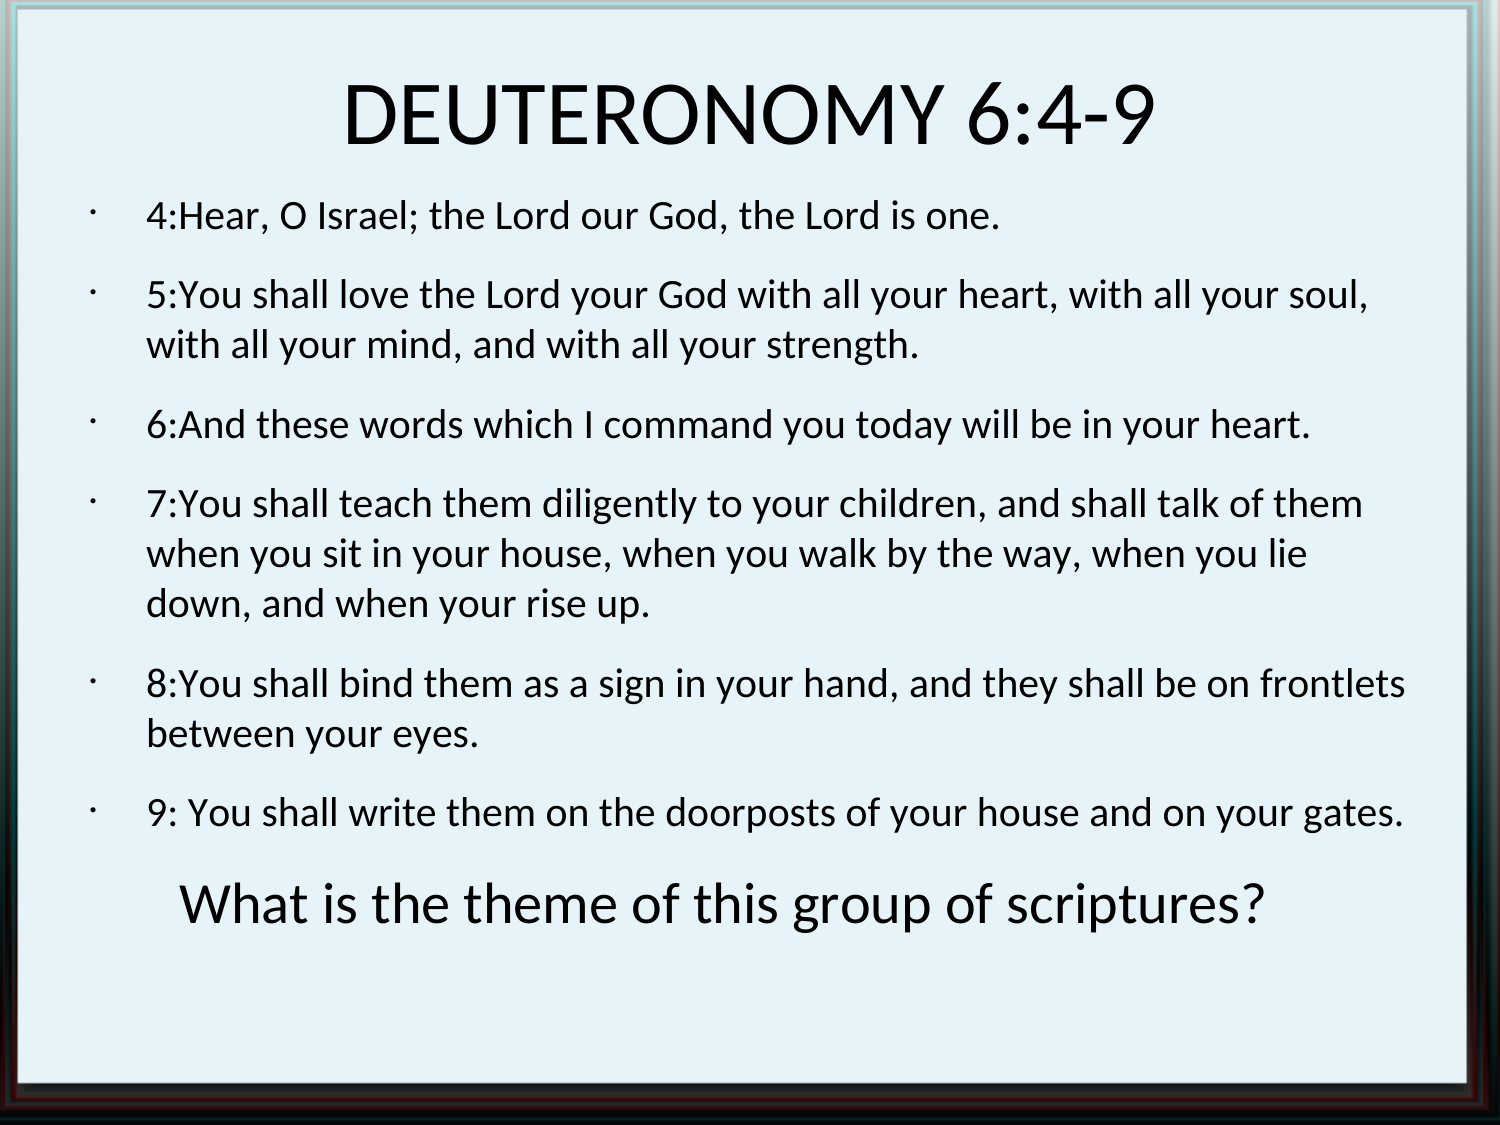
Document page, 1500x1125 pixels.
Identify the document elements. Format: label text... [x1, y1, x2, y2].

title DEUTERONOMY 6:4-9 [75, 45, 1425, 179]
list 4:Hear, O Israel; the Lord our God, the Lord is one. 5:You shall love the Lord your God with all your heart, with all your soul, with all your mind, and with all your strength. 6:And these words which I command you today will be in your heart. 7:You shall teach them diligently to your children, and shall talk of them when you sit in your house, when you walk by the way, when you lie down, and when your rise up. 8:You shall bind them as a sign in your hand, and they shall be on frontlets between your eyes. 9: You shall write them on the doorposts of your house and on your gates. What is the theme of this group of scriptures? [75, 179, 1425, 923]
picture [0, 0, 1500, 1125]
